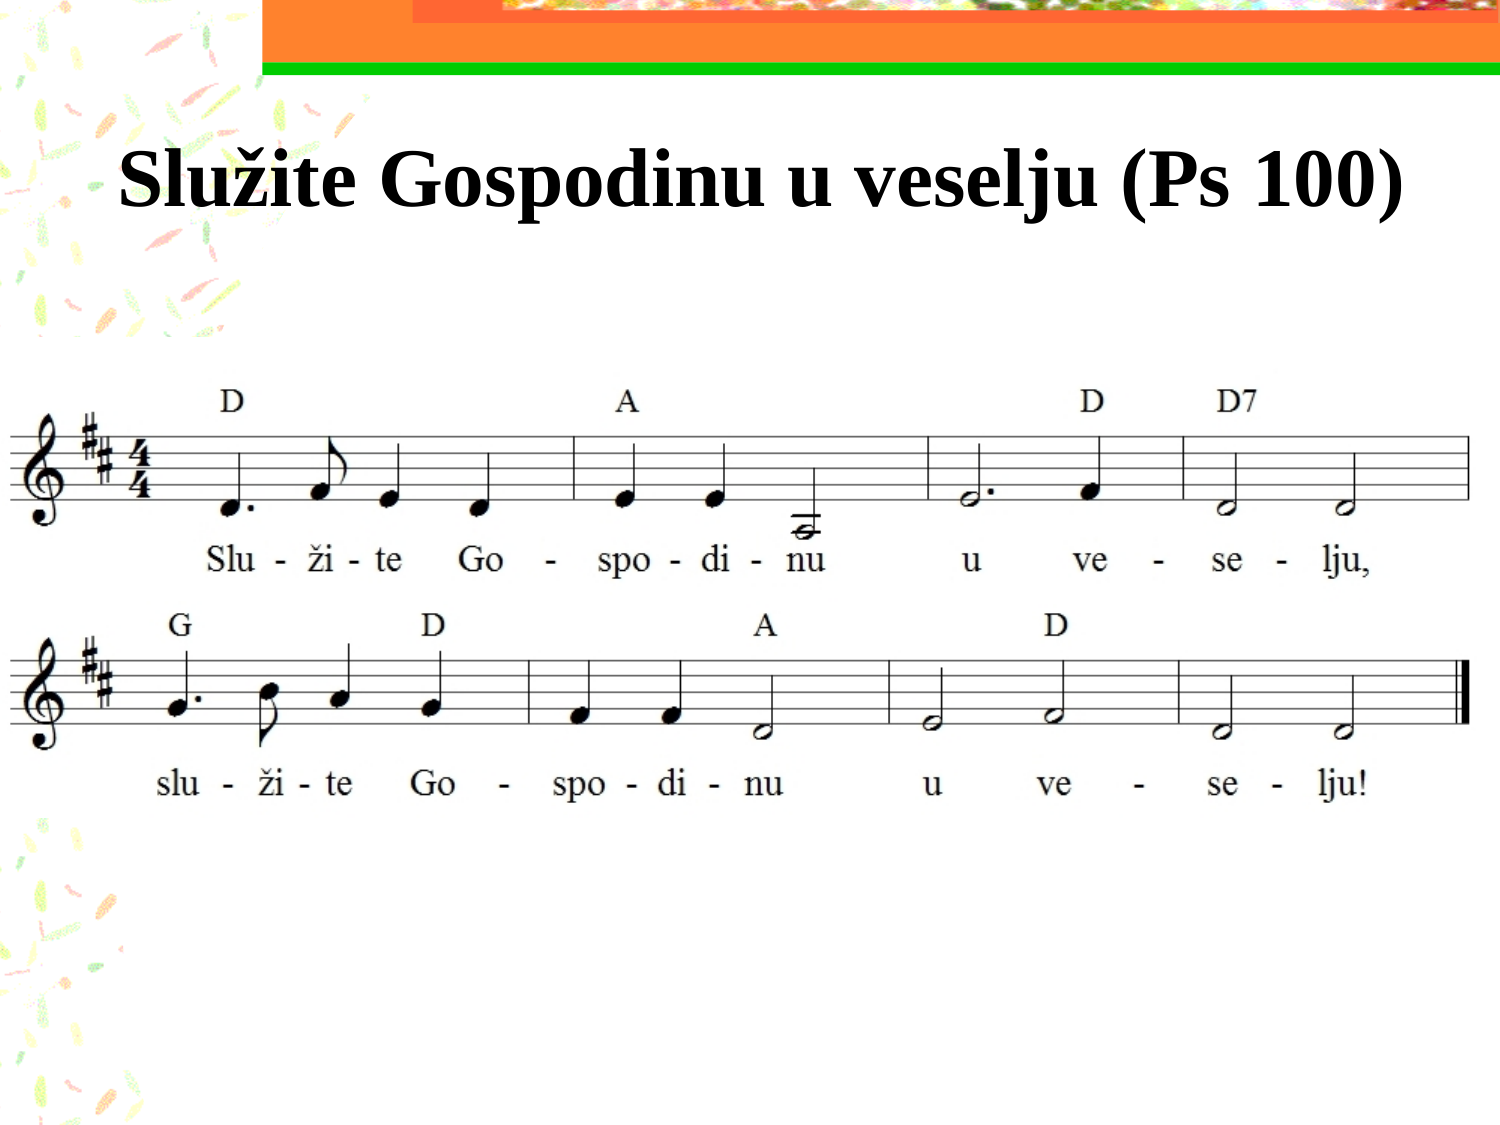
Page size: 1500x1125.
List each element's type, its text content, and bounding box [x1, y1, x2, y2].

picture [0, 0, 1500, 1125]
title Služite Gospodinu u veselju (Ps 100) [76, 42, 1447, 231]
picture [412, 0, 1500, 23]
